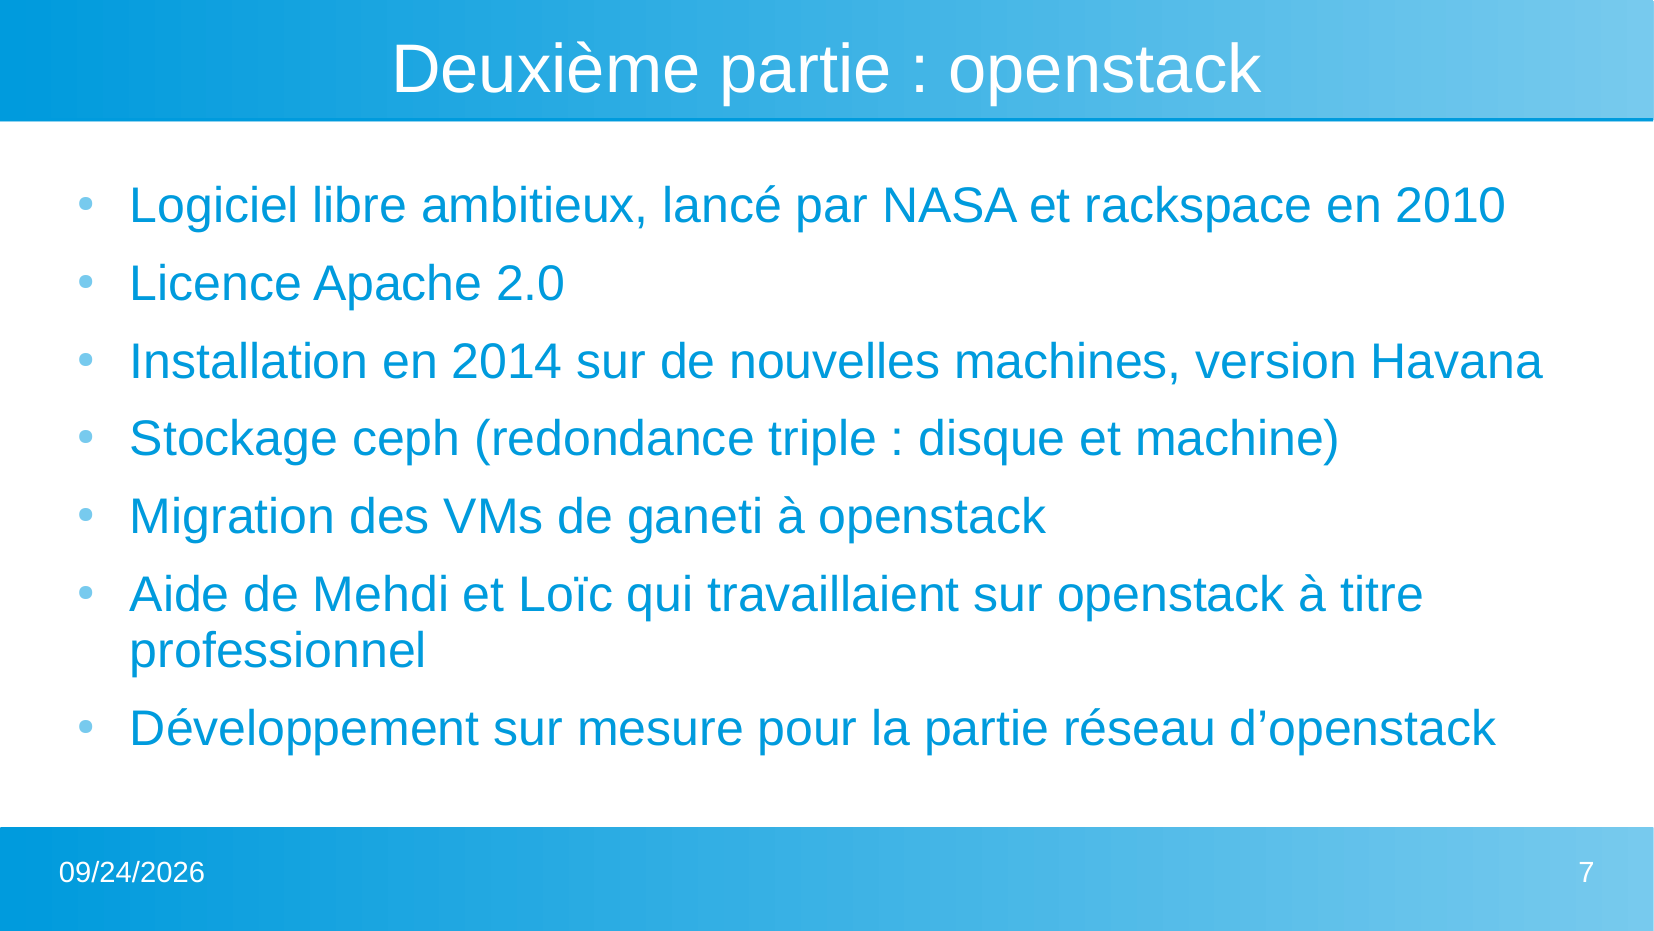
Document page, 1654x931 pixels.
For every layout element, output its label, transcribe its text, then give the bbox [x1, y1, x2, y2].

list Logiciel libre ambitieux, lancé par NASA et rackspace en 2010 Licence Apache 2.0 Installation en 2014 sur de nouvelles machines, version Havana Stockage ceph (redondance triple : disque et machine) Migration des VMs de ganeti à openstack Aide de Mehdi et Loïc qui travaillaient sur openstack à titre professionnel Développement sur mesure pour la partie réseau d’openstack [59, 177, 1595, 768]
title Deuxième partie : openstack [59, 29, 1595, 108]
